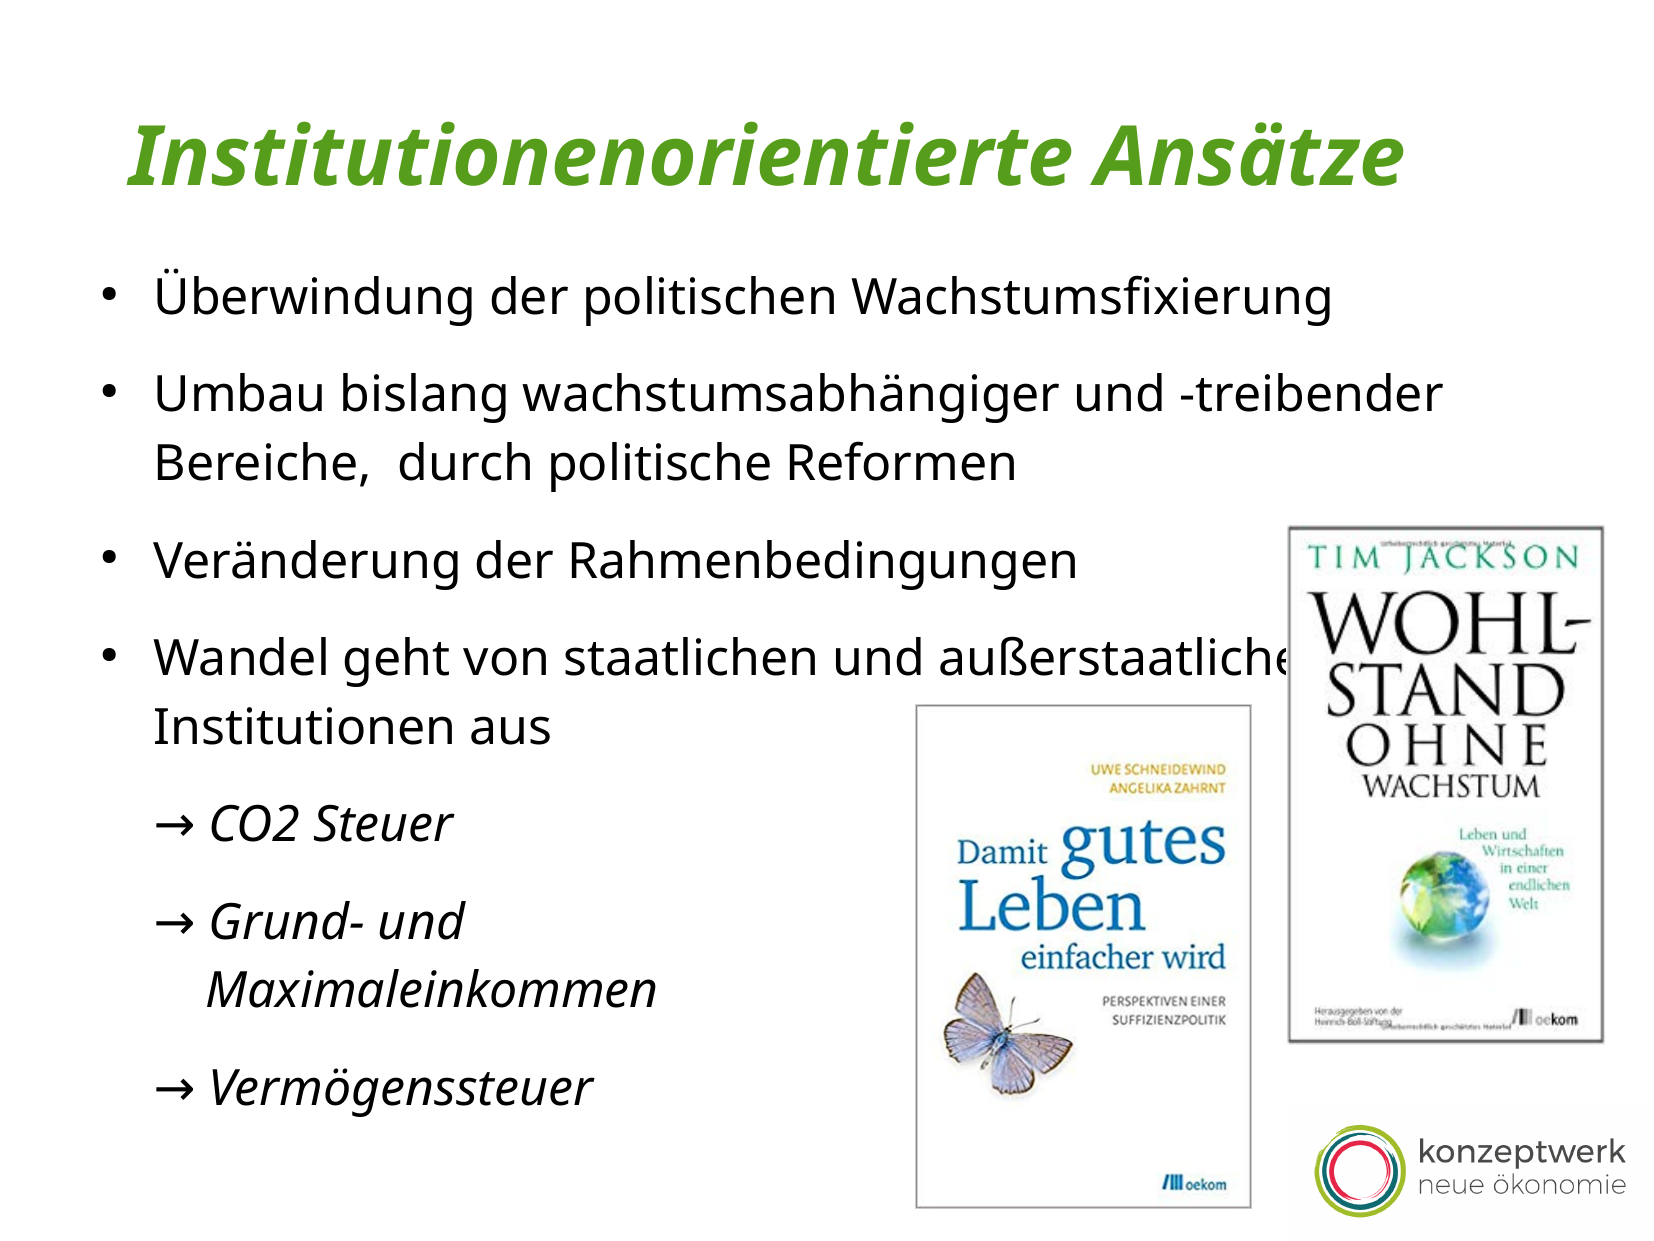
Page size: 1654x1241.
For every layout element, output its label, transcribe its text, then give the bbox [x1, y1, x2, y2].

list Überwindung der politischen Wachstumsfixierung Umbau bislang wachstumsabhängiger und -treibender Bereiche, durch politische Reformen Veränderung der Rahmenbedingungen Wandel geht von staatlichen und außerstaatlichen Institutionen aus → CO2 Steuer → Grund- und Maximaleinkommen → Vermögenssteuer [82, 260, 1561, 1241]
title Institutionenorientierte Ansätze [23, 49, 1512, 257]
picture [915, 704, 1252, 1209]
picture [1290, 1101, 1650, 1241]
picture [1286, 524, 1606, 1045]
